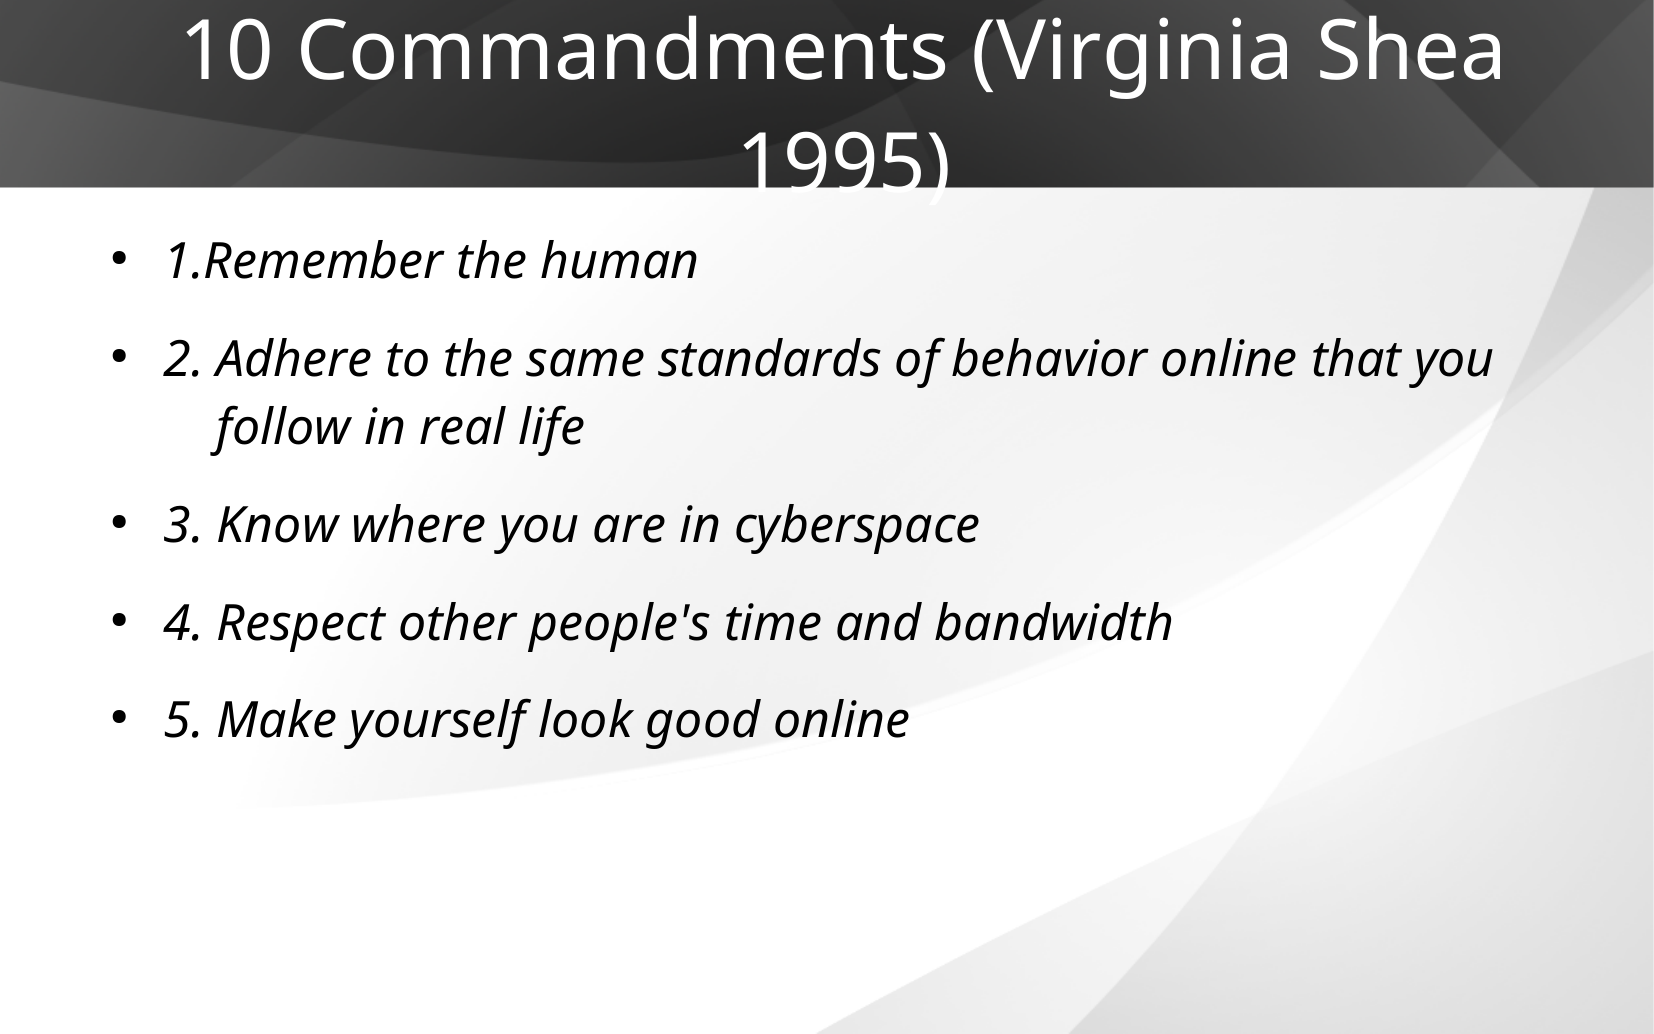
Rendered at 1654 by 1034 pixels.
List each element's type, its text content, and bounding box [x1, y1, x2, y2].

picture [0, 0, 1654, 1034]
title 10 Commandments (Virginia Shea 1995) [75, 0, 1613, 214]
list 1.Remember the human 2. Adhere to the same standards of behavior online that you follow in real life 3. Know where you are in cyberspace 4. Respect other people's time and bandwidth 5. Make yourself look good online [75, 225, 1613, 1013]
